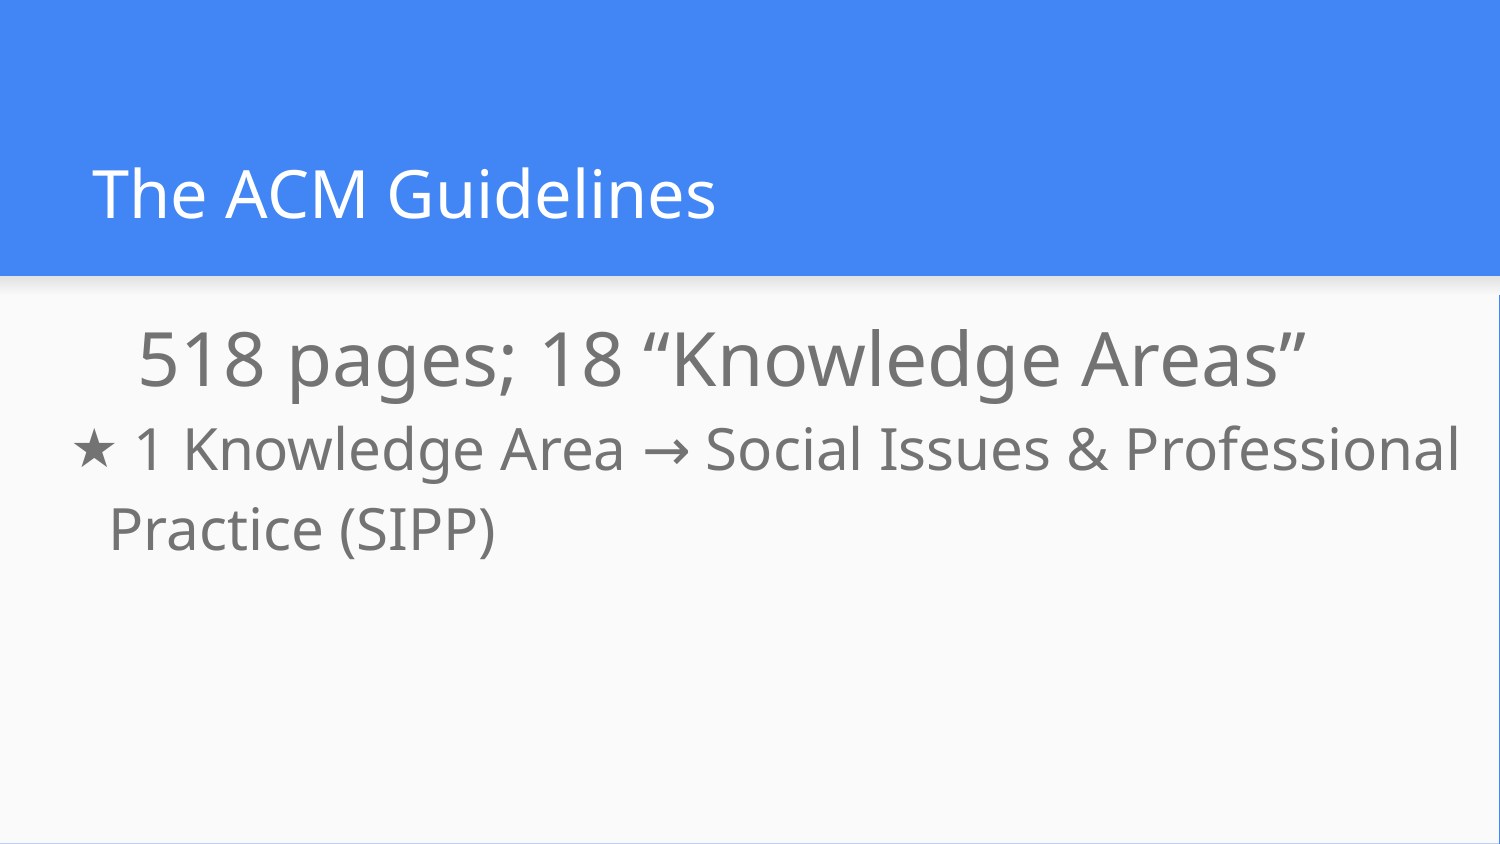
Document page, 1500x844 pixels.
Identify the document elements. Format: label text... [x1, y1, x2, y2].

list 518 pages; 18 “Knowledge Areas” 1 Knowledge Area → Social Issues & Professional Practice (SIPP) [18, 282, 1489, 728]
title The ACM Guidelines [77, 121, 1427, 248]
